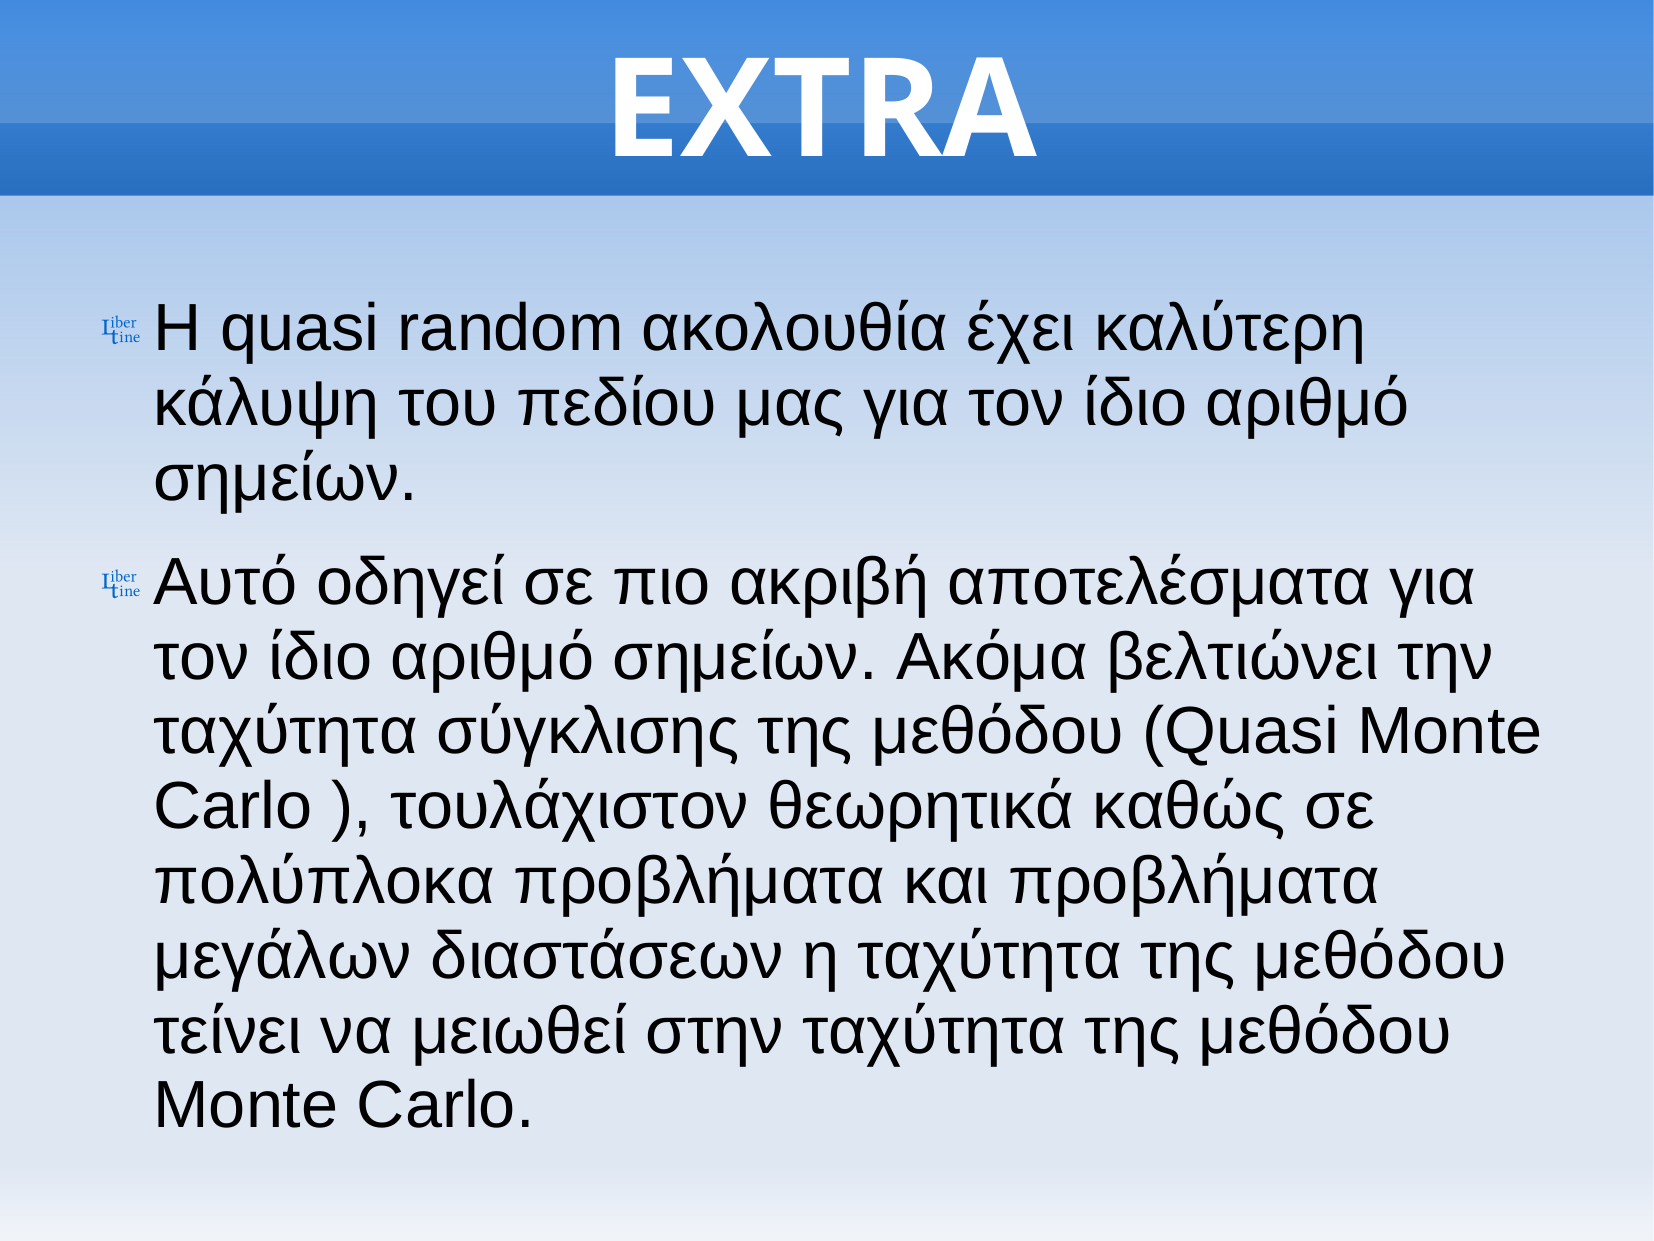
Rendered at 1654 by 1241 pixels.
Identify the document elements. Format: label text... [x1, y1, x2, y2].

list Η quasi random ακολουθία έχει καλύτερη κάλυψη του πεδίου μας για τον ίδιο αριθμό σημείων. Αυτό οδηγεί σε πιο ακριβή αποτελέσματα για τον ίδιο αριθμό σημείων. Ακόμα βελτιώνει την ταχύτητα σύγκλισης της μεθόδου (Quasi Monte Carlo ), τουλάχιστον θεωρητικά καθώς σε πολύπλοκα προβλήματα και προβλήματα μεγάλων διαστάσεων η ταχύτητα της μεθόδου τείνει να μειωθεί στην ταχύτητα της μεθόδου Monte Carlo. [82, 290, 1571, 1143]
title EXTRA [76, 0, 1565, 217]
picture [0, 0, 1654, 1241]
